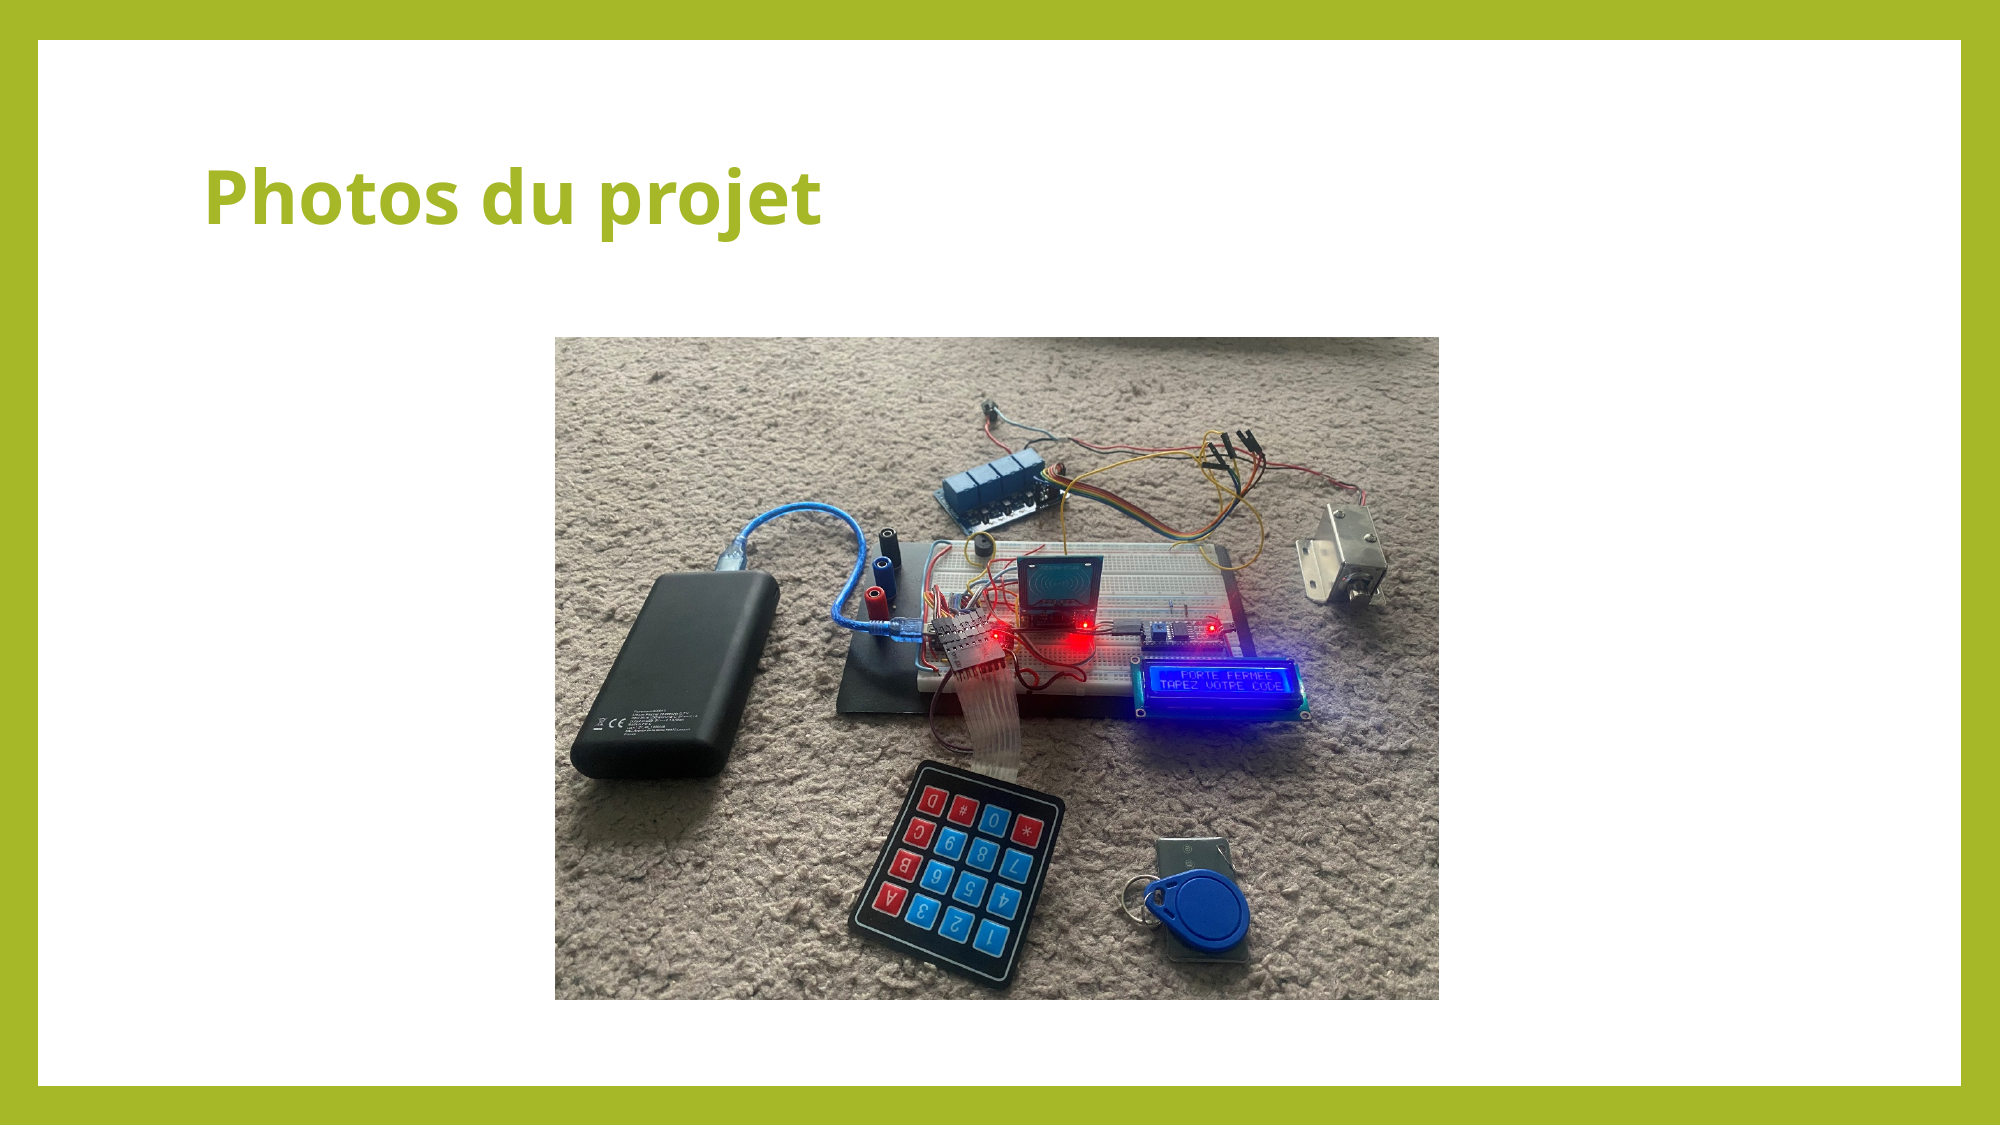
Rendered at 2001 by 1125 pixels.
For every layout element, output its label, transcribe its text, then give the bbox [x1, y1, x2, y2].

title Photos du projet [187, 89, 1808, 312]
picture [555, 337, 1439, 1000]
